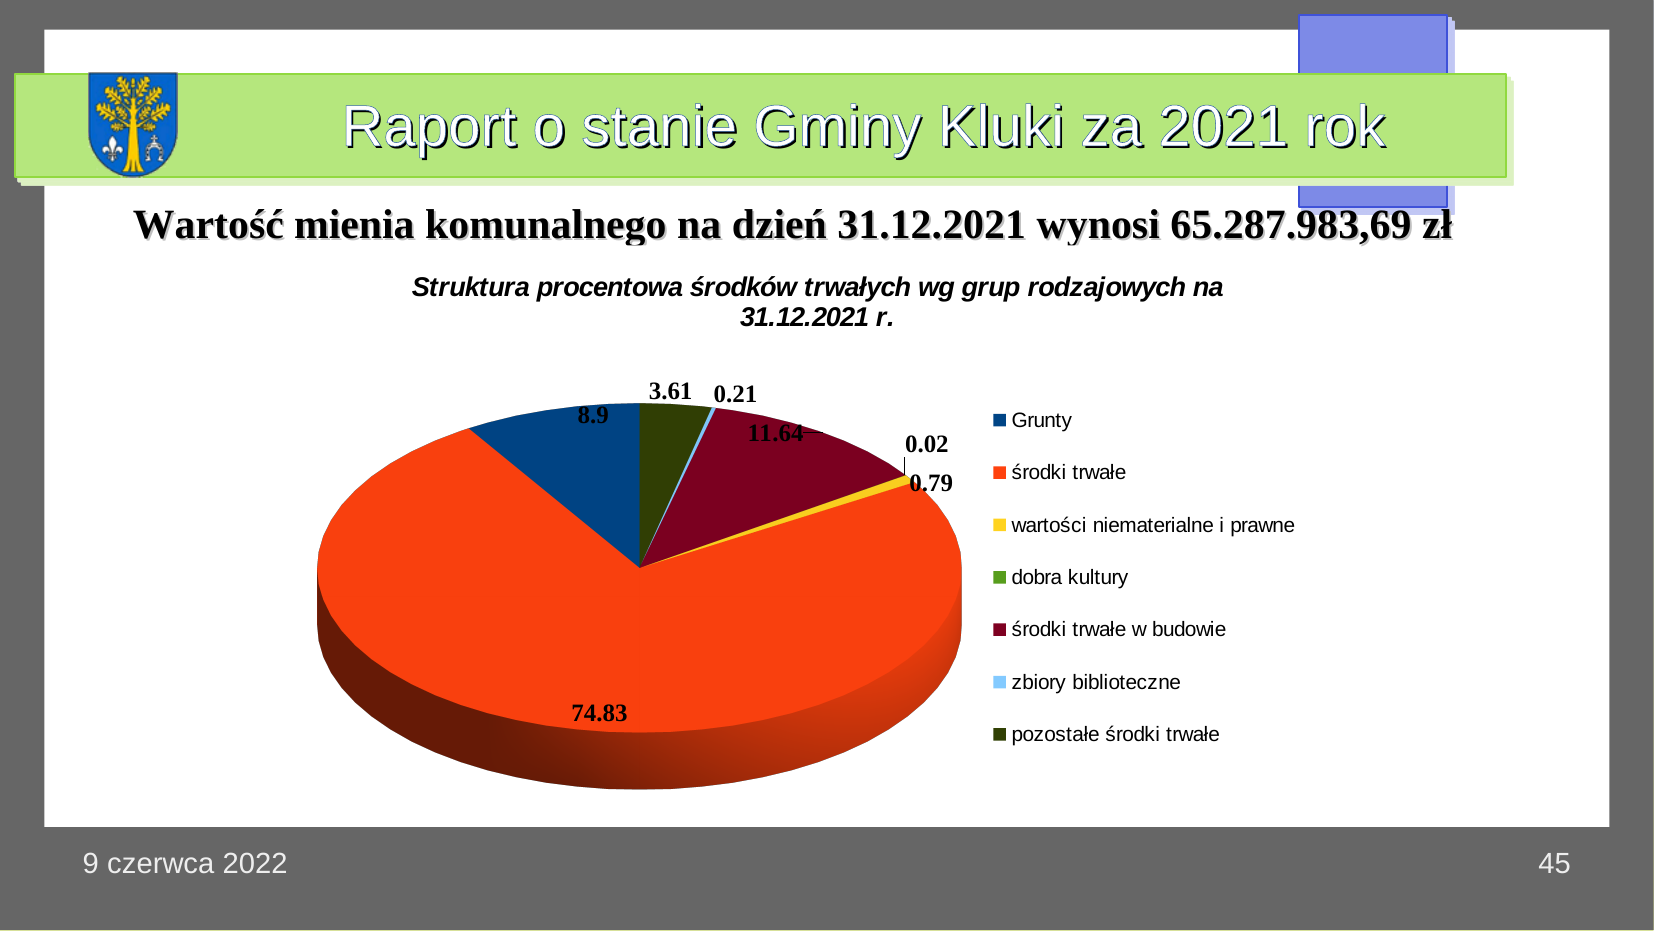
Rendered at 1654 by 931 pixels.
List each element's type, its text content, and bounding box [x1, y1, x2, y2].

chart [296, 245, 1329, 826]
text_box Wartość mienia komunalnego na dzień 31.12.2021 wynosi 65.287.983,69 zł [118, 236, 1536, 768]
title Raport o stanie Gminy Kluki za 2021 rok [236, 73, 1654, 178]
picture [88, 72, 178, 178]
